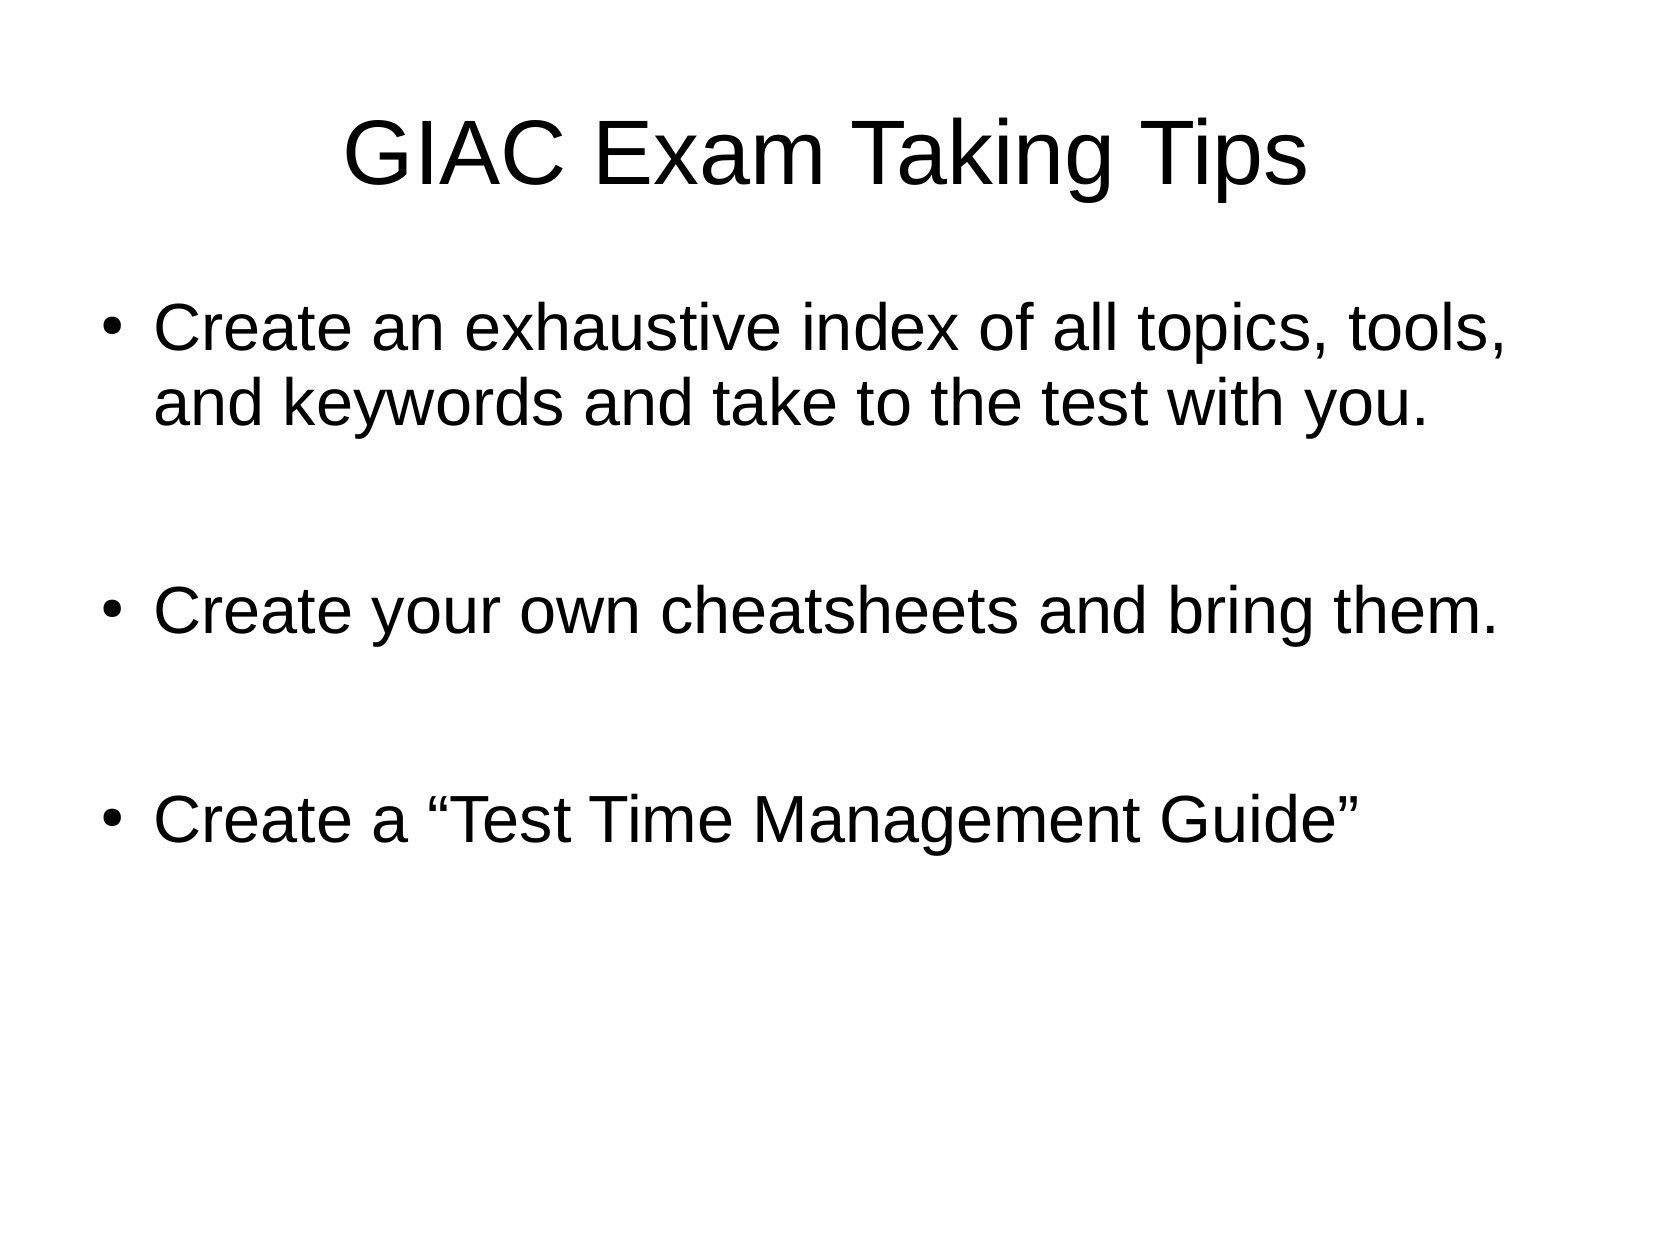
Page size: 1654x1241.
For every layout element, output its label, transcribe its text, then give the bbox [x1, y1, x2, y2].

title GIAC Exam Taking Tips [82, 49, 1571, 257]
list Create an exhaustive index of all topics, tools, and keywords and take to the test with you. Create your own cheatsheets and bring them. Create a “Test Time Management Guide” [82, 290, 1538, 1010]
